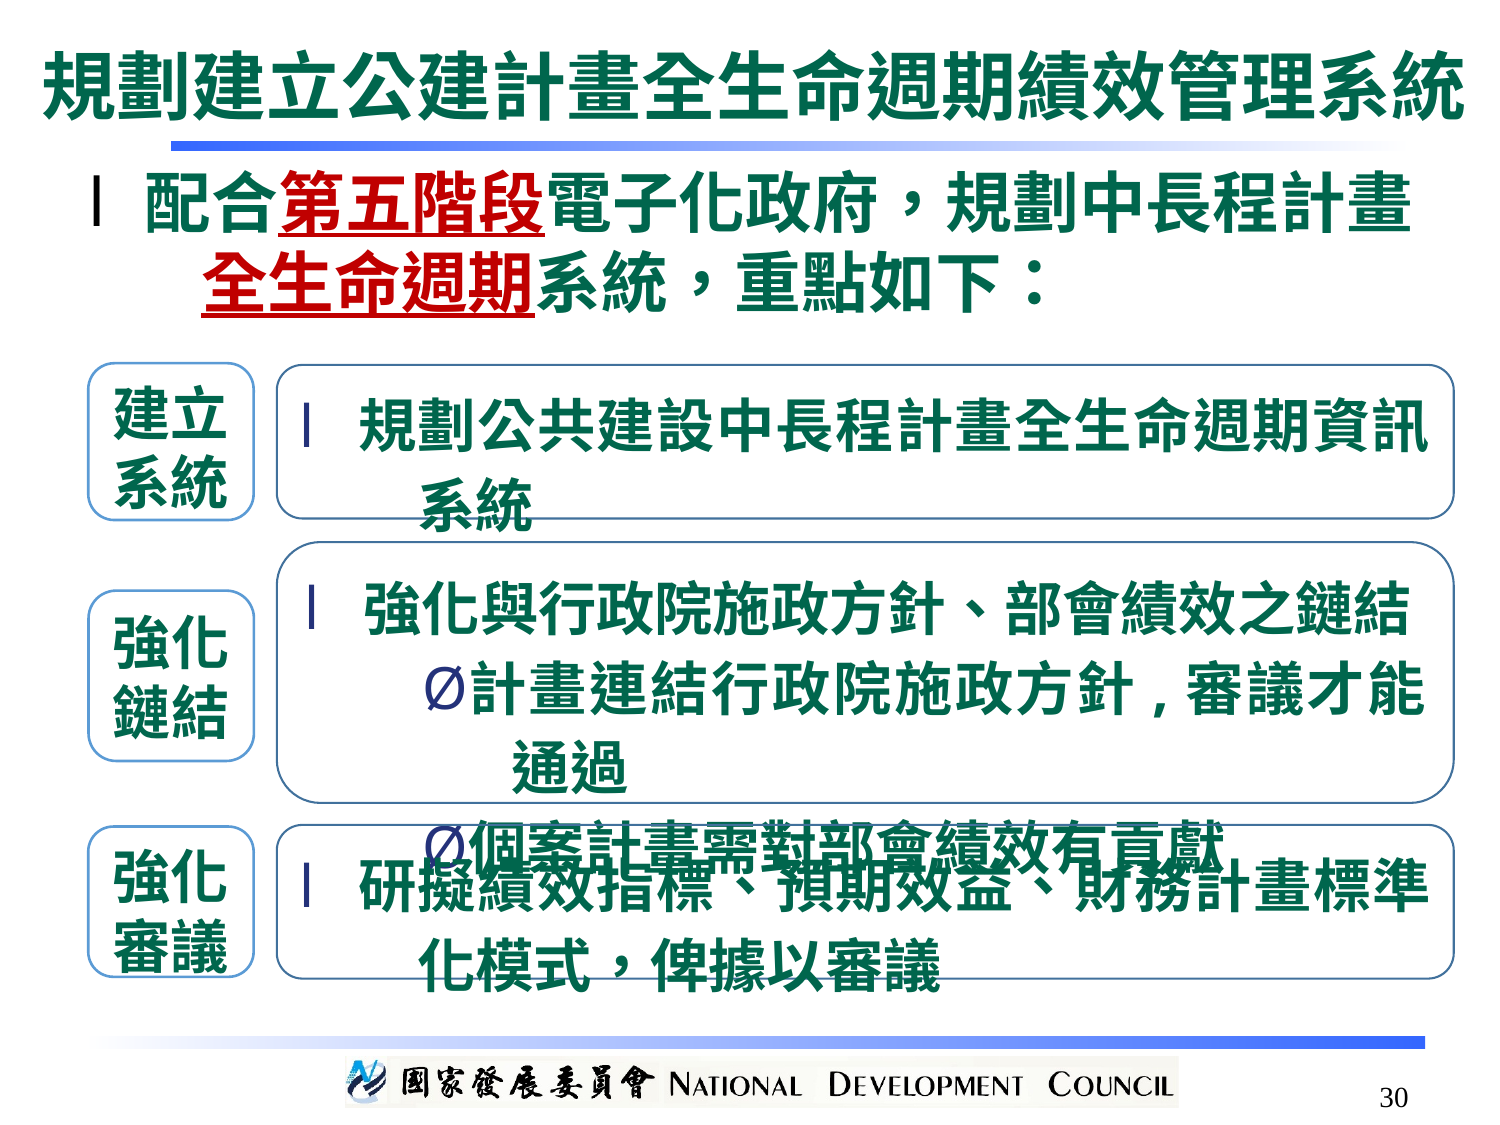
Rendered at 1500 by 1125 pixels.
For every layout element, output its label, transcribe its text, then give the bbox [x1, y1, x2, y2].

title 規劃建立公建計畫全生命週期績效管理系統 [17, 29, 1490, 139]
text_box 規劃公共建設中長程計畫全生命週期資訊系統 [276, 364, 1454, 519]
text_box 強化鏈結 [88, 590, 254, 761]
text_box 研擬績效指標、預期效益、財務計畫標準化模式，俾據以審議 [276, 824, 1454, 979]
text_box 建立系統 [88, 363, 254, 521]
text_box 強化與行政院施政方針、部會績效之鏈結 計畫連結行政院施政方針,審議才能通過 個案計畫需對部會績效有貢獻 [276, 542, 1454, 803]
text_box 30 [1364, 1070, 1490, 1106]
text_box 強化審議 [88, 826, 254, 977]
list 配合第五階段電子化政府，規劃中長程計畫全生命週期系統，重點如下： [88, 160, 1471, 339]
